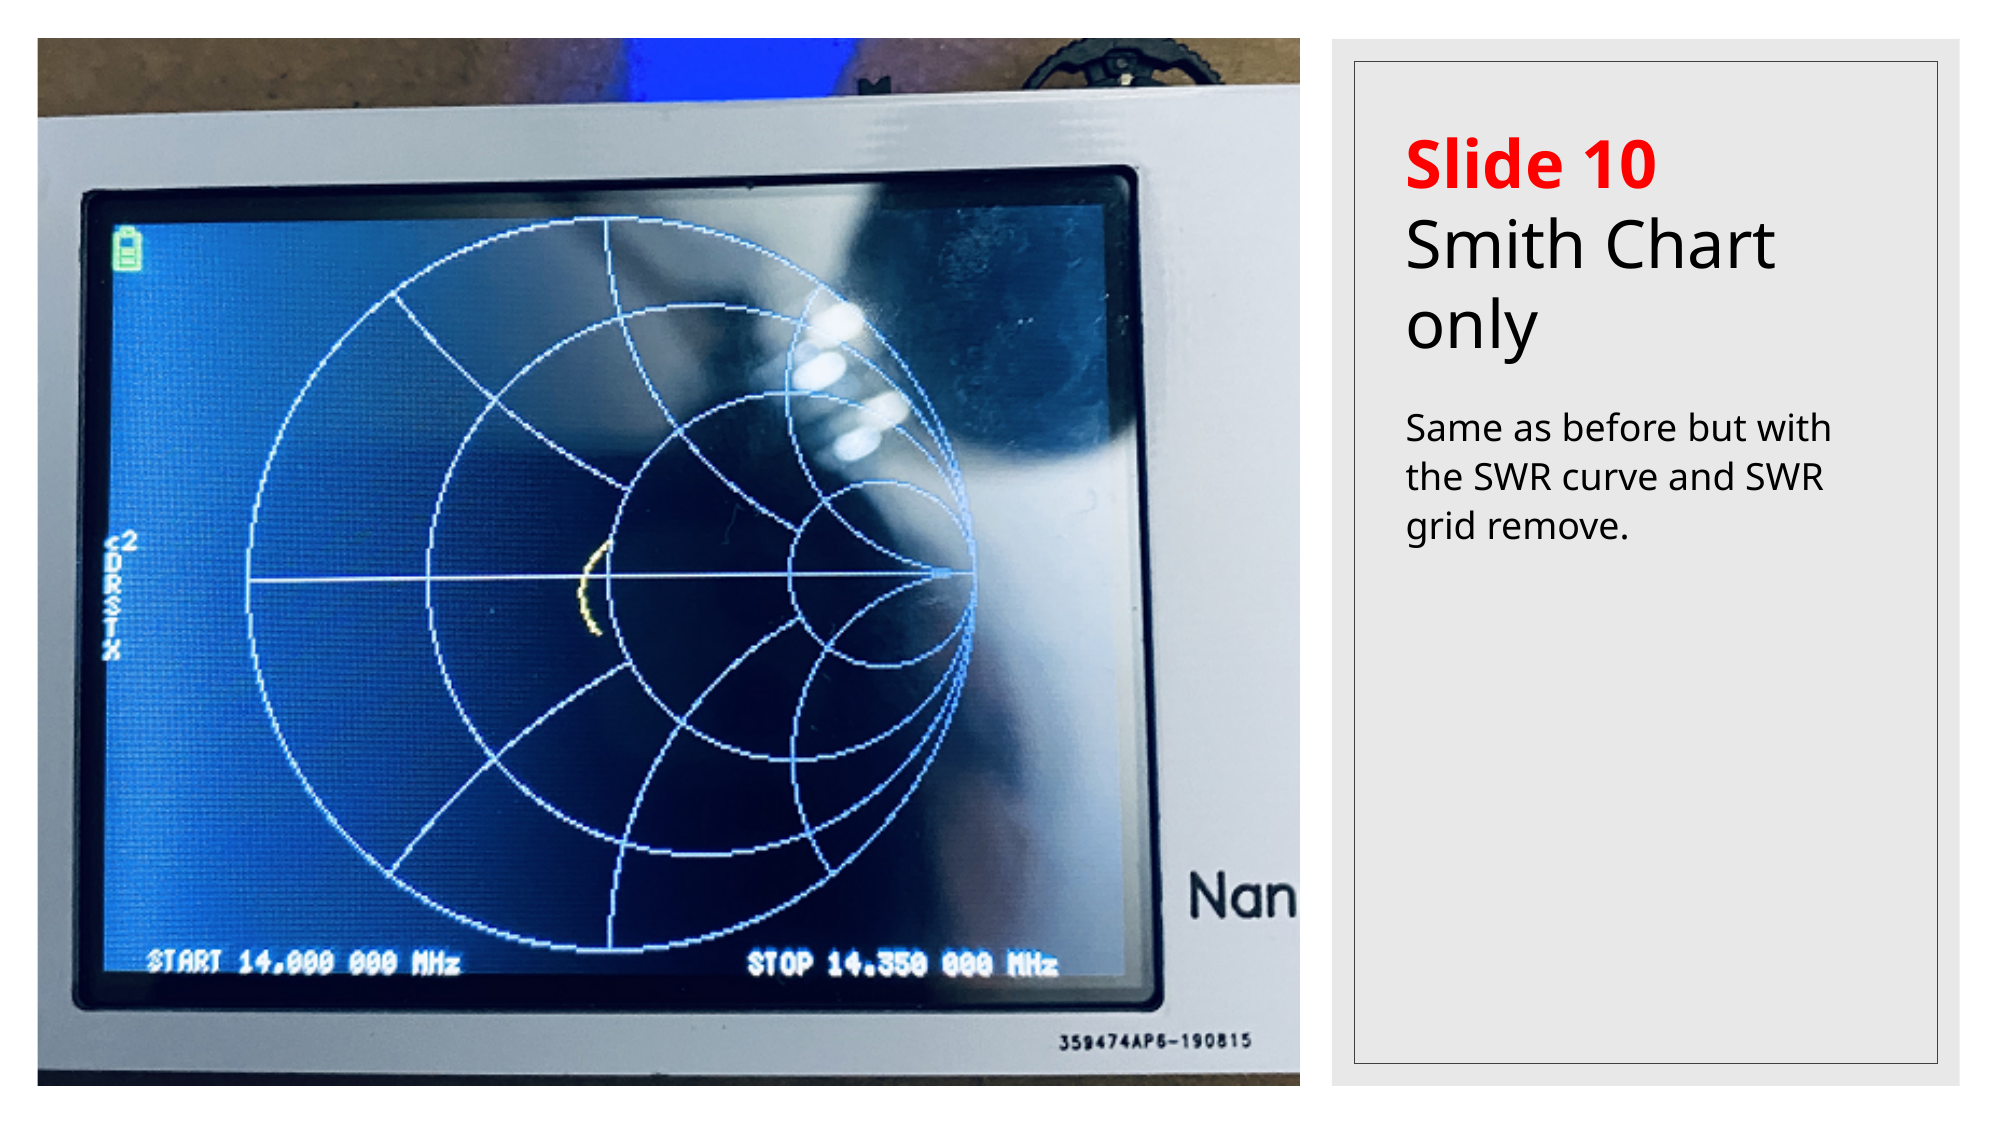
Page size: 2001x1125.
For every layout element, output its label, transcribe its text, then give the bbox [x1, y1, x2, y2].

list Same as before but with the SWR curve and SWR grid remove. [1390, 391, 1907, 968]
title Slide 10 Smith Chart only [1390, 98, 1907, 369]
picture [37, 38, 1300, 1086]
